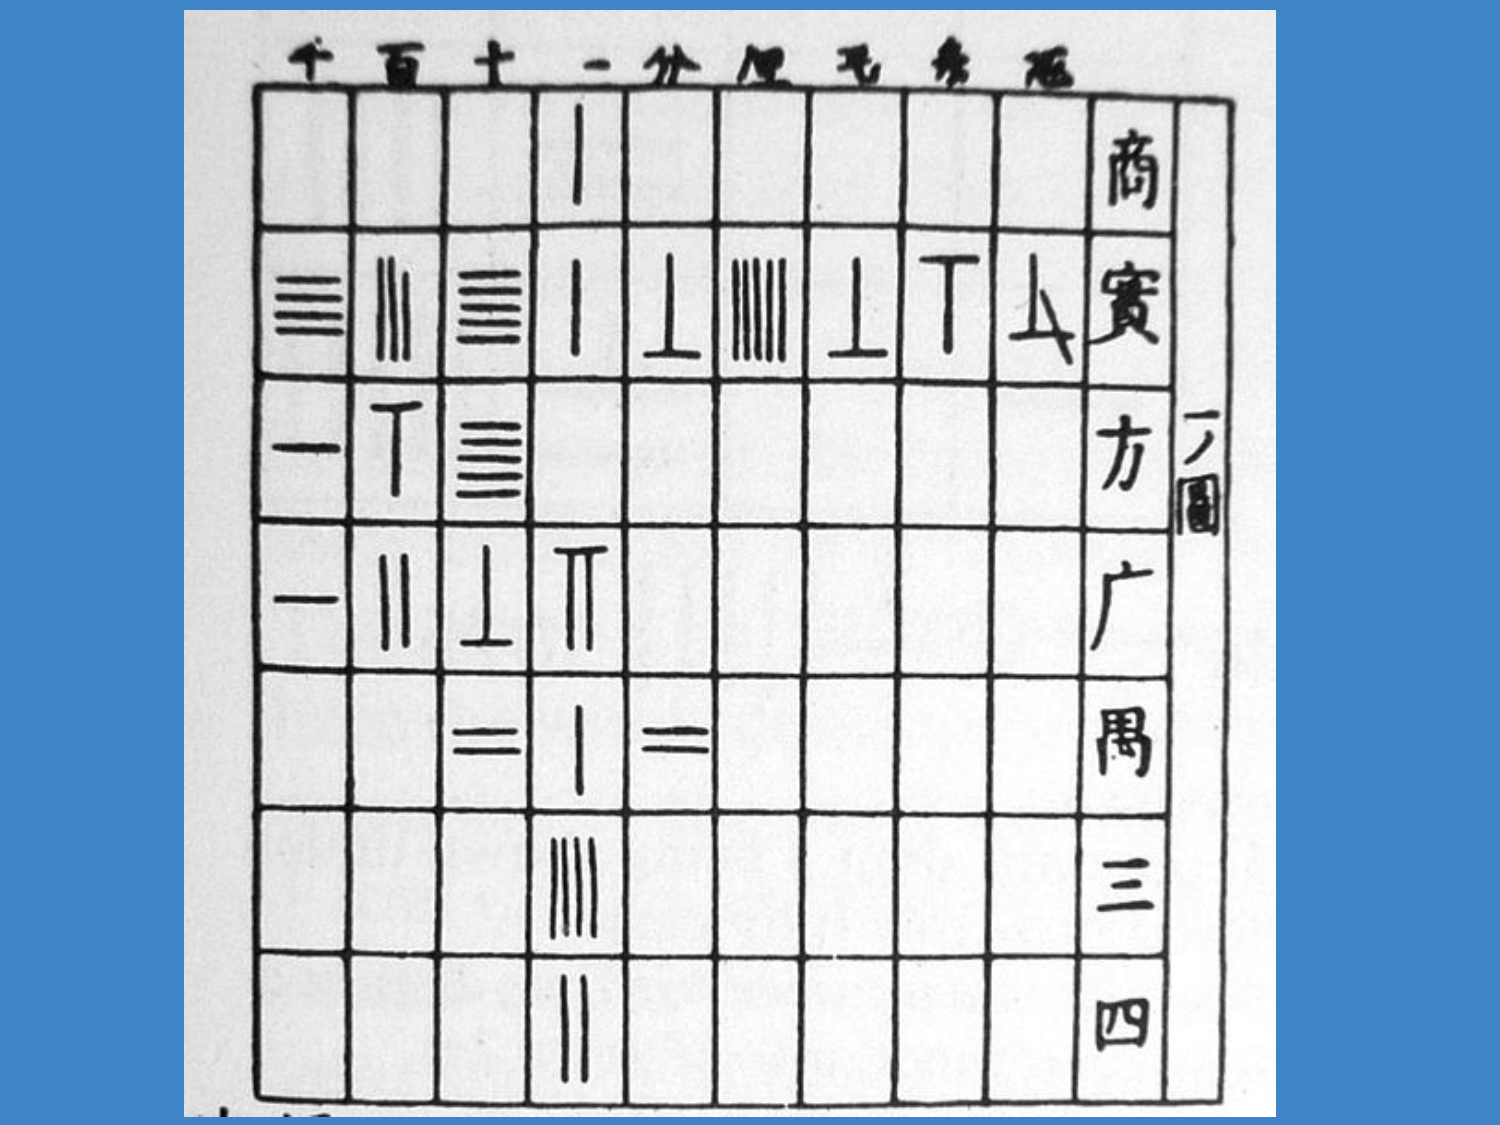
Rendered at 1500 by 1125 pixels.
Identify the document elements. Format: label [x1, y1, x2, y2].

picture [184, 10, 1276, 1117]
